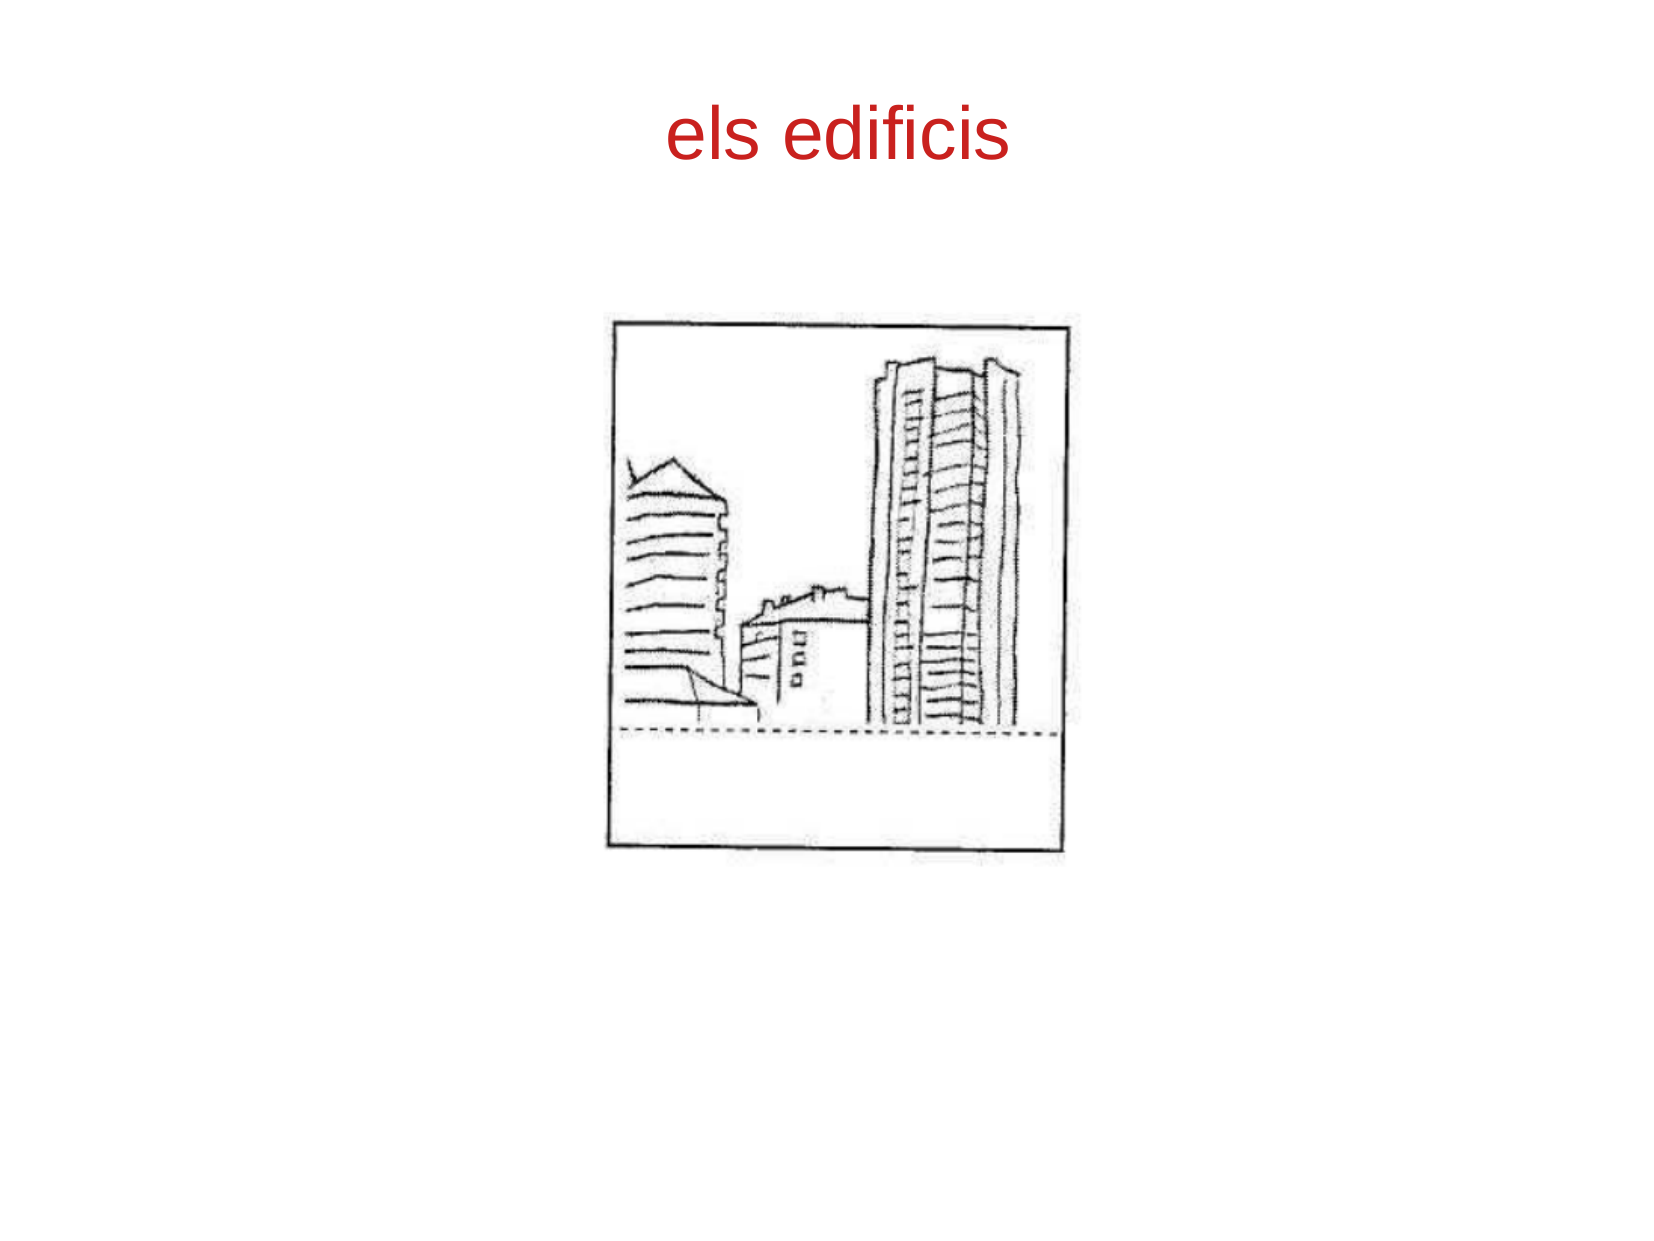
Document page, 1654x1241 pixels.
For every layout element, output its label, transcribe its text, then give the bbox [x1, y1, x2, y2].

picture [581, 291, 1094, 873]
text_box els edificis [389, 58, 1288, 201]
